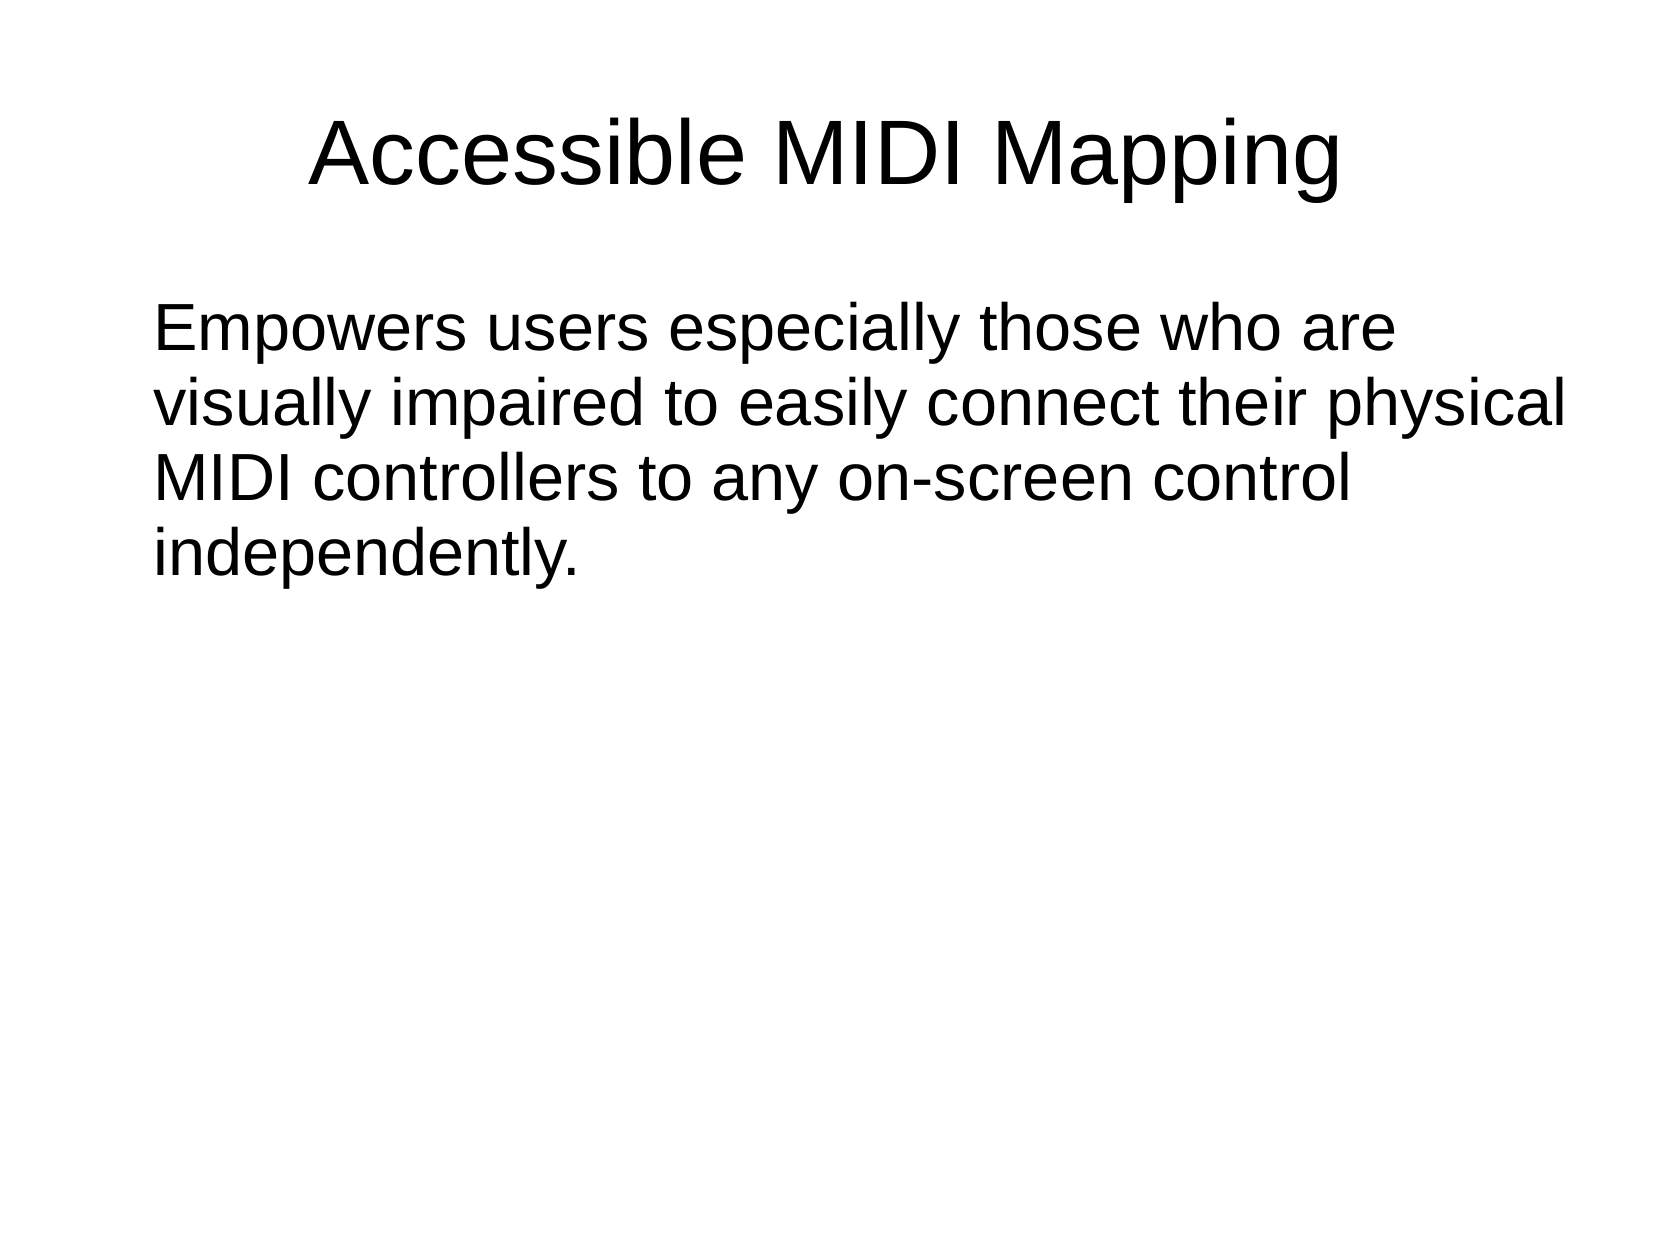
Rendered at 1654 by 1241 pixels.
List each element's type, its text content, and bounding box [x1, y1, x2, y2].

title Accessible MIDI Mapping [82, 49, 1571, 257]
list Empowers users especially those who are visually impaired to easily connect their physical MIDI controllers to any on-screen control independently. [82, 290, 1571, 1109]
